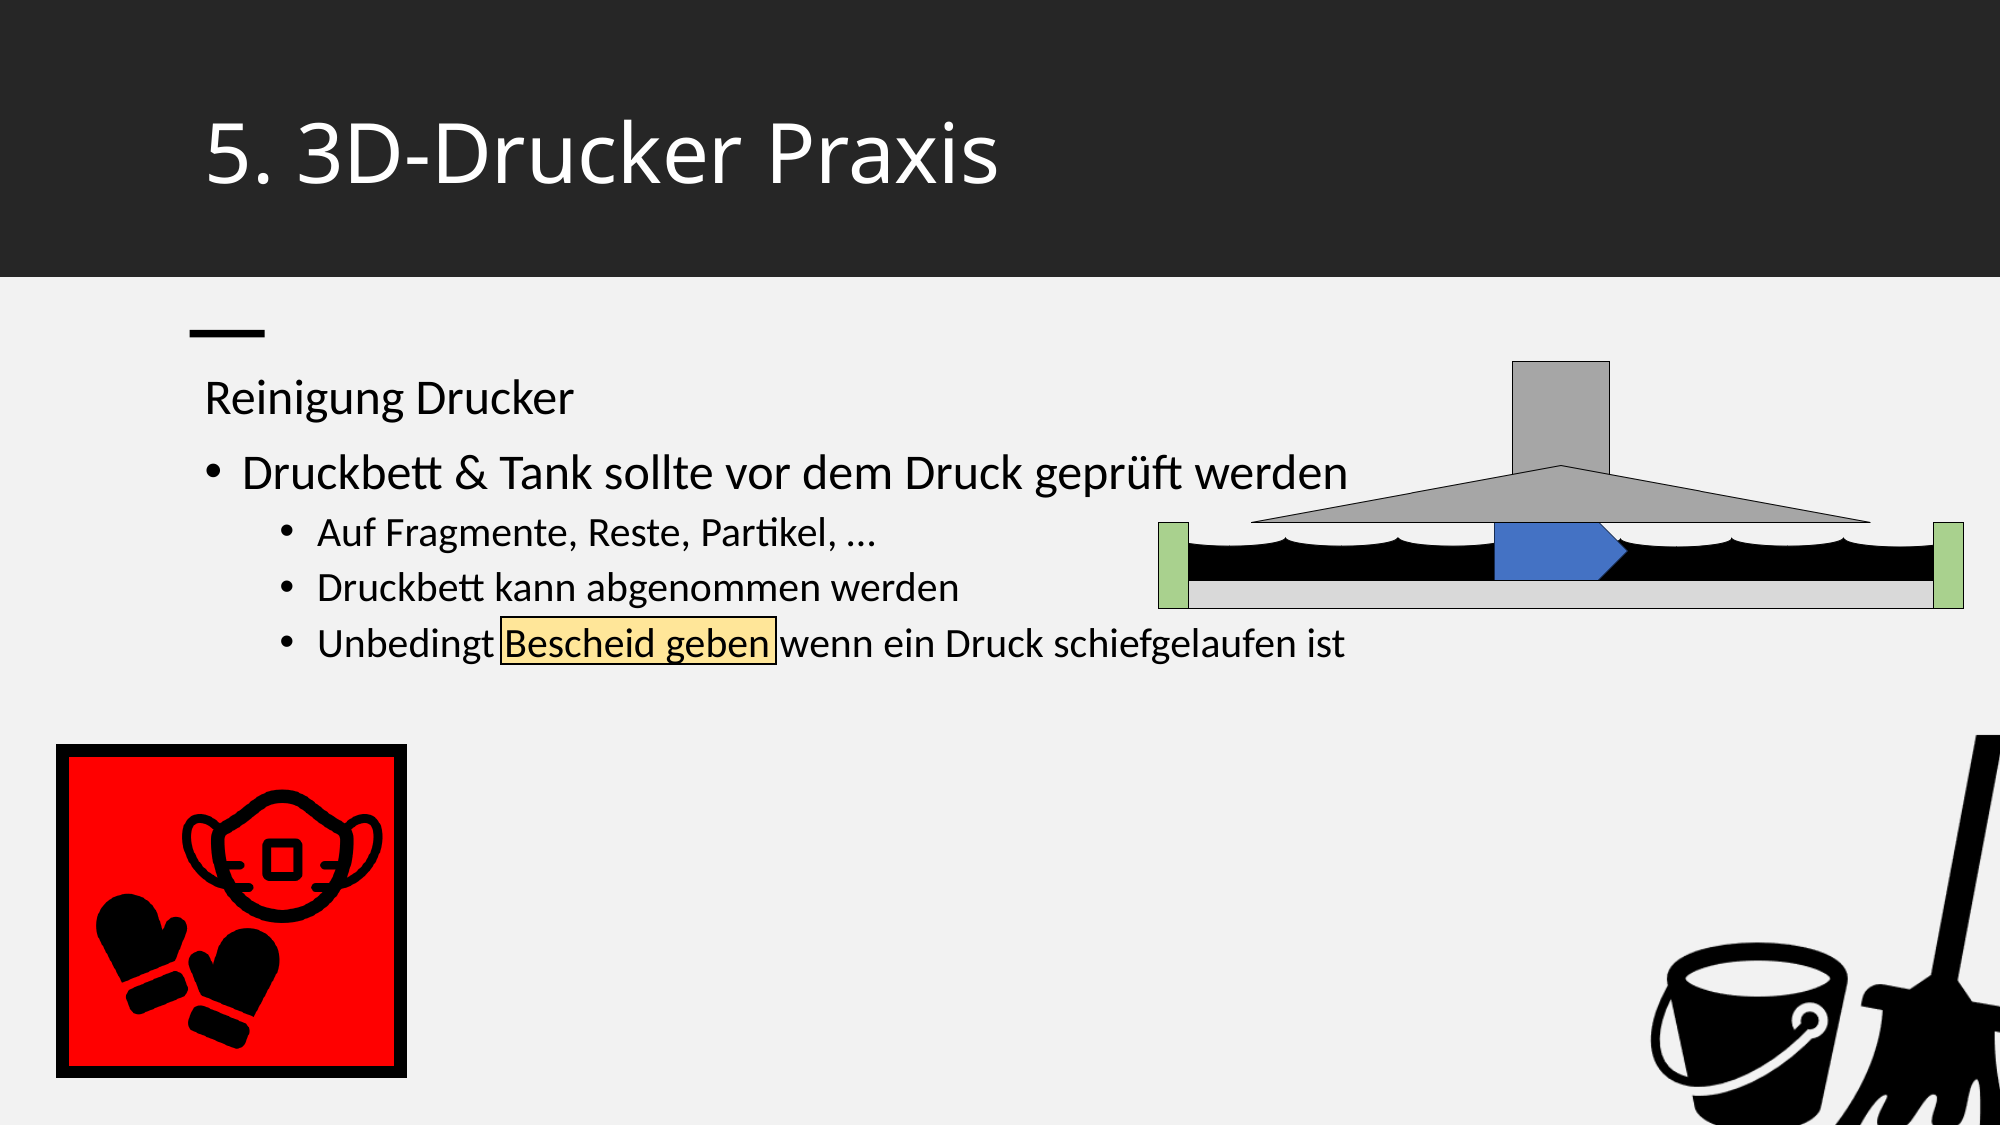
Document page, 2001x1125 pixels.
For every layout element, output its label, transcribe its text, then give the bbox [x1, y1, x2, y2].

picture [1123, 327, 1990, 631]
list Reinigung Drucker Druckbett & Tank sollte vor dem Druck geprüft werden Auf Fragmente, Reste, Partikel, … Druckbett kann abgenommen werden Unbedingt Bescheid geben wenn ein Druck schiefgelaufen ist [189, 363, 1811, 1014]
picture [78, 749, 389, 1081]
text_box [0, 0, 2000, 1125]
title 5. 3D-Drucker Praxis [189, 104, 1812, 253]
picture [1615, 717, 2000, 1125]
